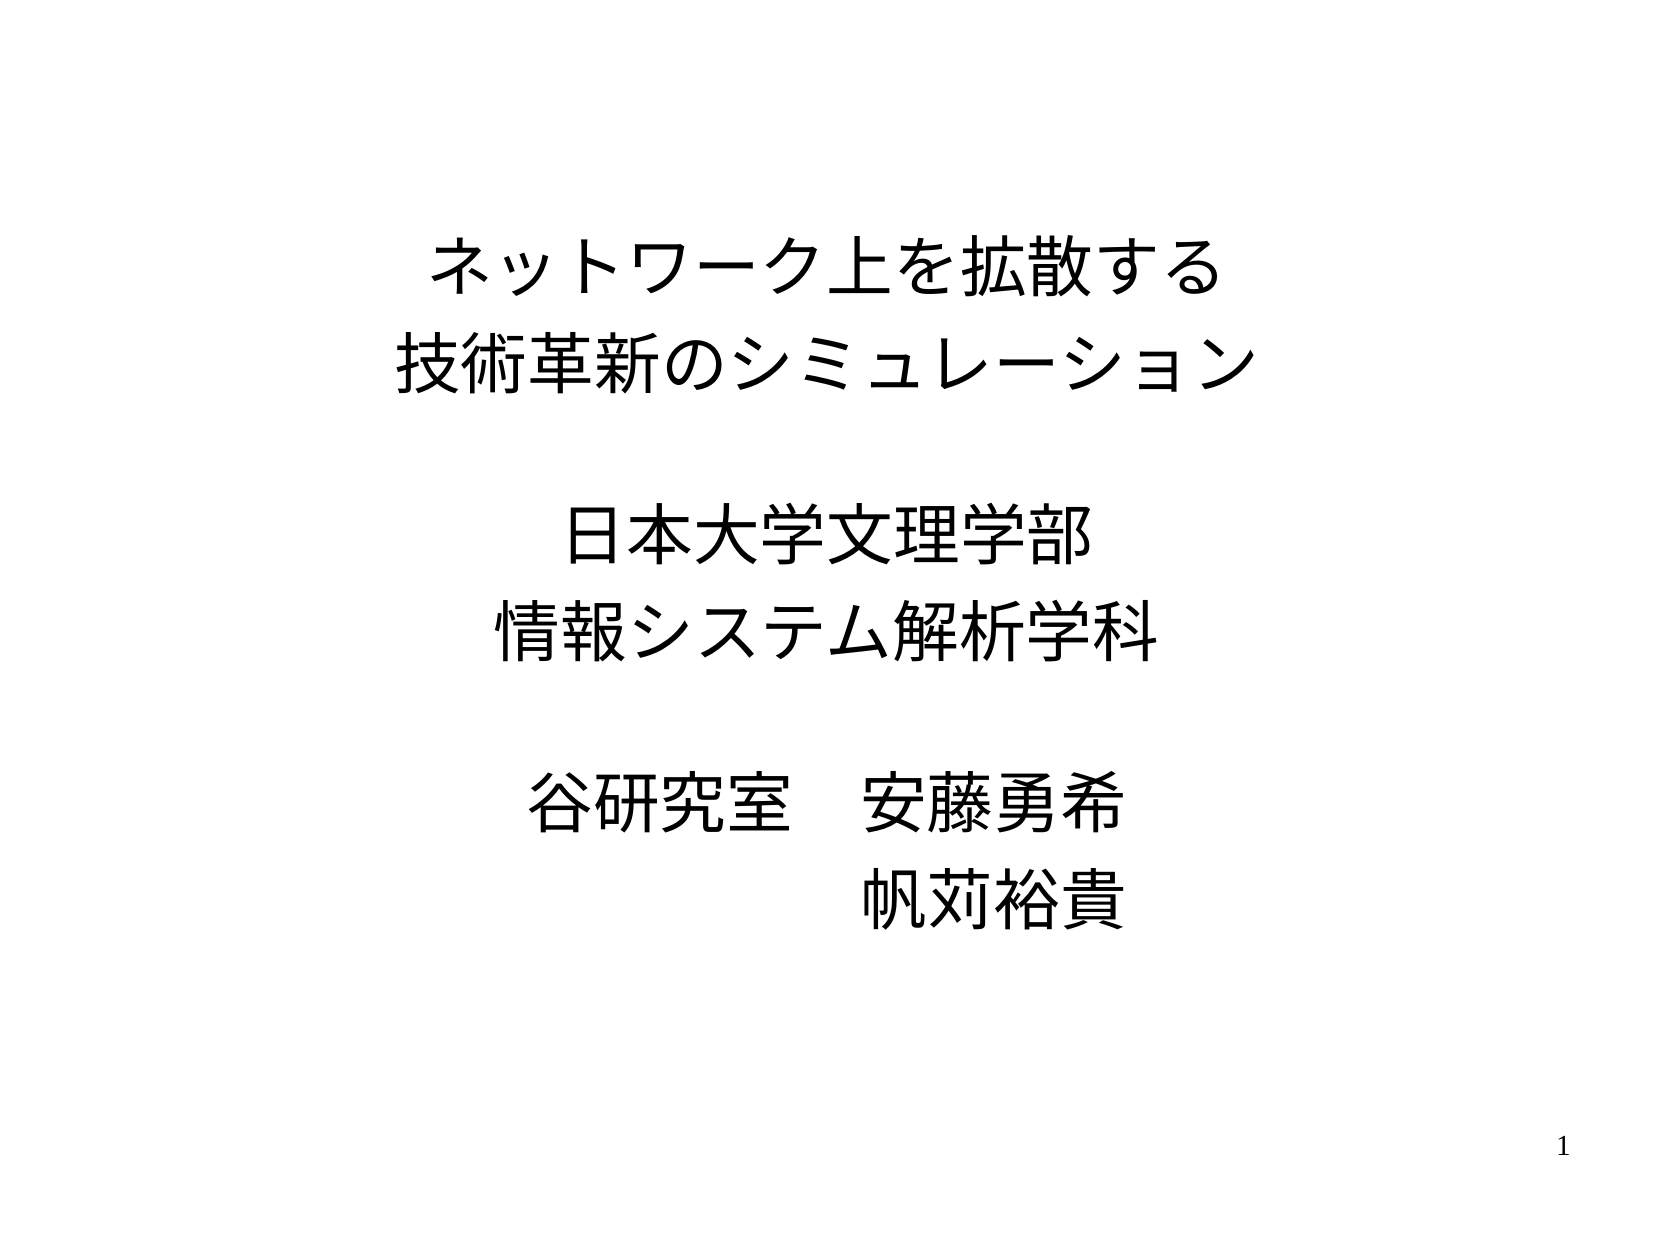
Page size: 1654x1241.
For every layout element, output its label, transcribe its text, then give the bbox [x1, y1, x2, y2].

subtitle ネットワーク上を拡散する 技術革新のシミュレーション 日本大学文理学部 情報システム解析学科 谷研究室 安藤勇希 帆苅裕貴 [82, 49, 1571, 1109]
